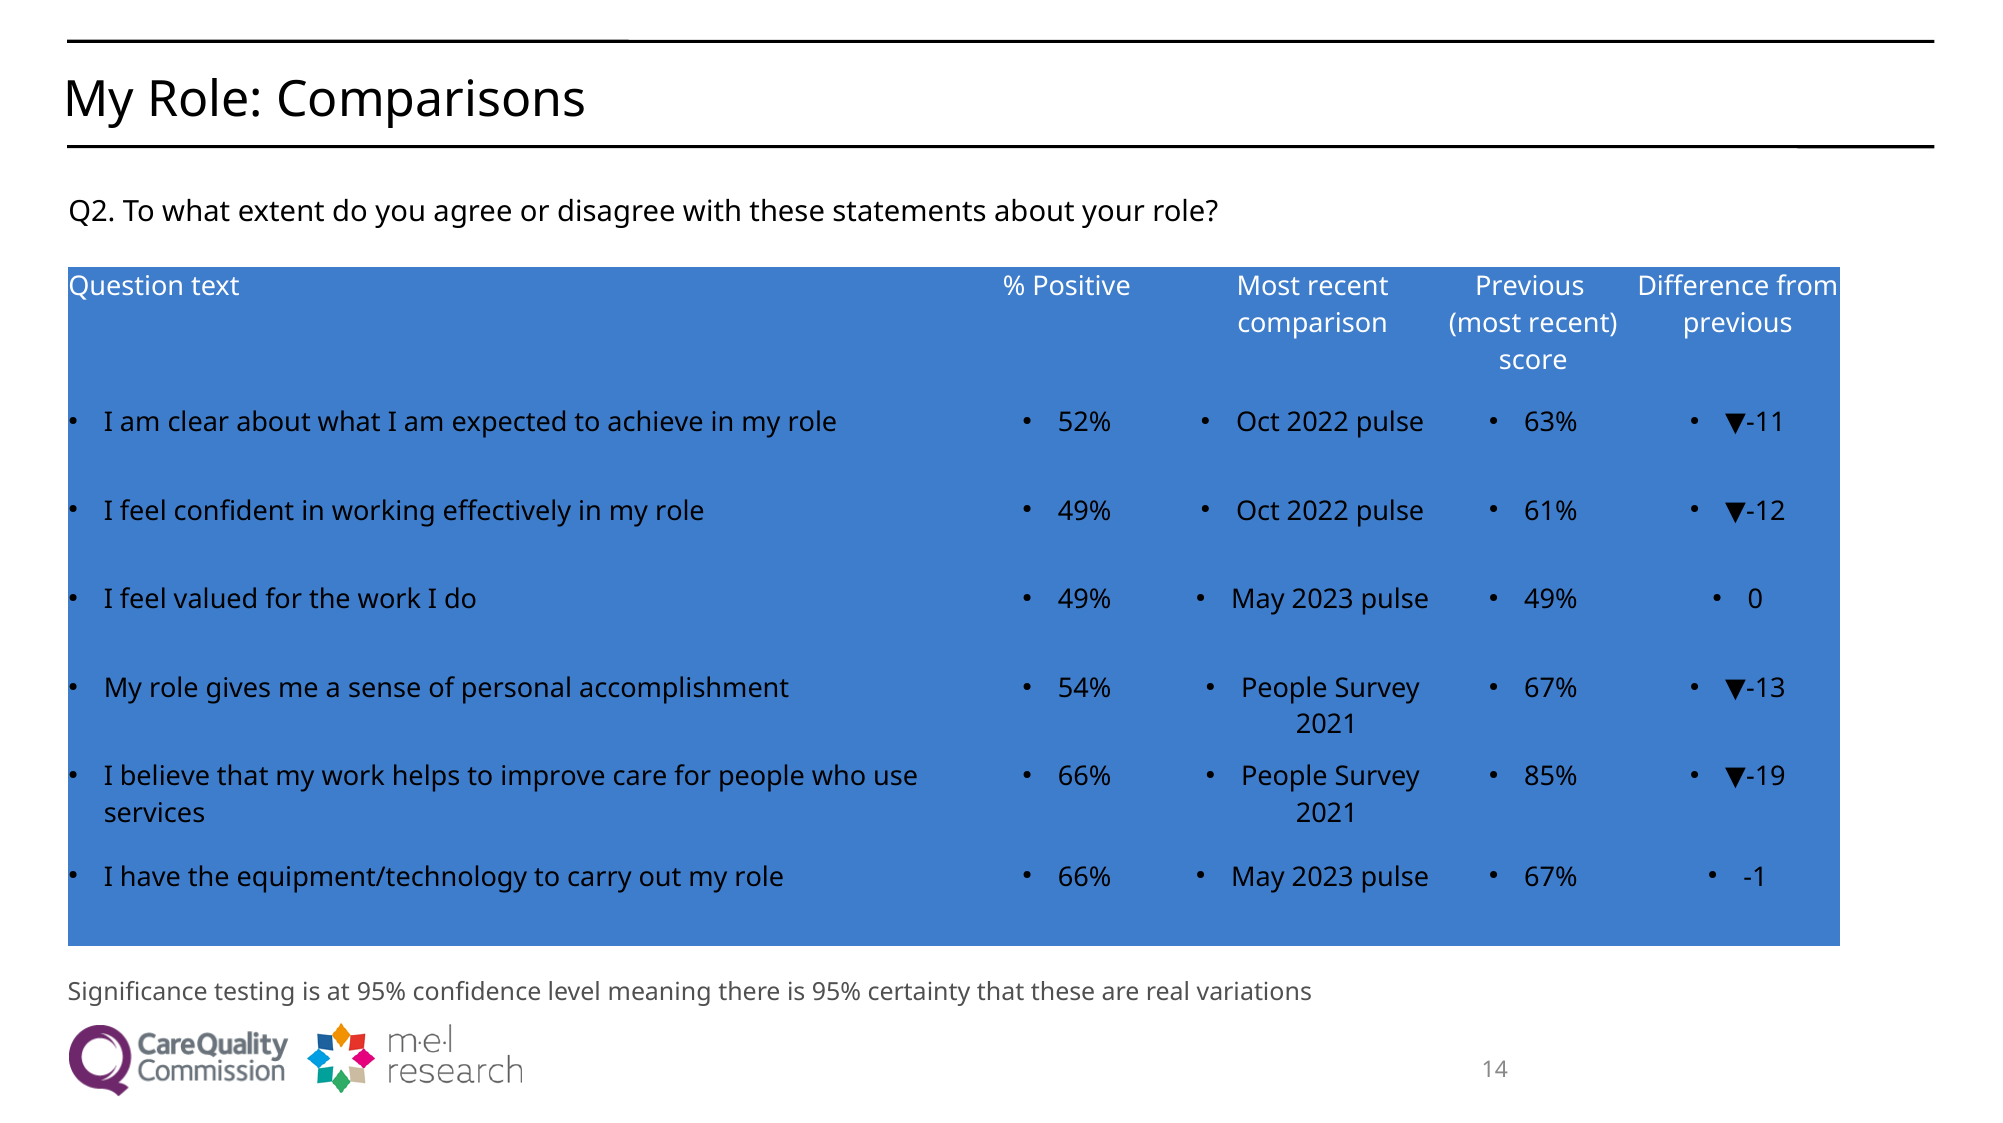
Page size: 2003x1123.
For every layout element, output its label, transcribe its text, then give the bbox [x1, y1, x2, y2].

table_header Difference from previous [1635, 267, 1840, 403]
table_cell ▼-12 [1635, 491, 1840, 580]
table_cell People Survey 2021 [1194, 757, 1431, 858]
table_cell 66% [969, 757, 1165, 858]
text_box Q2. To what extent do you agree or disagree with these statements about your role? [68, 184, 1586, 227]
table_cell I have the equipment/technology to carry out my role [68, 858, 969, 946]
table_cell ▼-19 [1635, 757, 1840, 858]
table_cell Oct 2022 pulse [1194, 403, 1431, 491]
table_header Question text [68, 267, 969, 403]
table_cell 52% [969, 403, 1165, 491]
table_cell 0 [1635, 580, 1840, 669]
picture [307, 1023, 522, 1093]
table_cell [1165, 757, 1194, 858]
table_cell I feel valued for the work I do [68, 580, 969, 669]
table_cell My role gives me a sense of personal accomplishment [68, 669, 969, 757]
table_cell 67% [1431, 669, 1635, 757]
table_cell 49% [969, 580, 1165, 669]
table_cell [1165, 403, 1194, 491]
table_header Previous (most recent) score [1431, 267, 1635, 403]
table_cell [1165, 858, 1194, 946]
table_header [1165, 267, 1194, 403]
picture [67, 1023, 291, 1099]
table_header % Positive [969, 267, 1165, 403]
table_cell 67% [1431, 858, 1635, 946]
slide_number 14 [1466, 1039, 1934, 1100]
table_cell I feel confident in working effectively in my role [68, 491, 969, 580]
table_cell 85% [1431, 757, 1635, 858]
table_cell 66% [969, 858, 1165, 946]
text_box Significance testing is at 95% confidence level meaning there is 95% certainty that these are real variations [53, 964, 1411, 1006]
table_cell [1165, 491, 1194, 580]
table_cell May 2023 pulse [1194, 858, 1431, 946]
table_cell 63% [1431, 403, 1635, 491]
table_cell 54% [969, 669, 1165, 757]
table_cell [1165, 580, 1194, 669]
table_cell May 2023 pulse [1194, 580, 1431, 669]
table_cell 49% [969, 491, 1165, 580]
table_cell 61% [1431, 491, 1635, 580]
table_cell [1165, 669, 1194, 757]
table_header Most recent comparison [1194, 267, 1431, 403]
table_cell People Survey 2021 [1194, 669, 1431, 757]
table_cell 49% [1431, 580, 1635, 669]
table_cell I am clear about what I am expected to achieve in my role [68, 403, 969, 491]
table_cell Oct 2022 pulse [1194, 491, 1431, 580]
table_cell -1 [1635, 858, 1840, 946]
title My Role: Comparisons [48, 45, 1851, 148]
table_cell ▼-11 [1635, 403, 1840, 491]
table_cell ▼-13 [1635, 669, 1840, 757]
table_cell I believe that my work helps to improve care for people who use services [68, 757, 969, 858]
